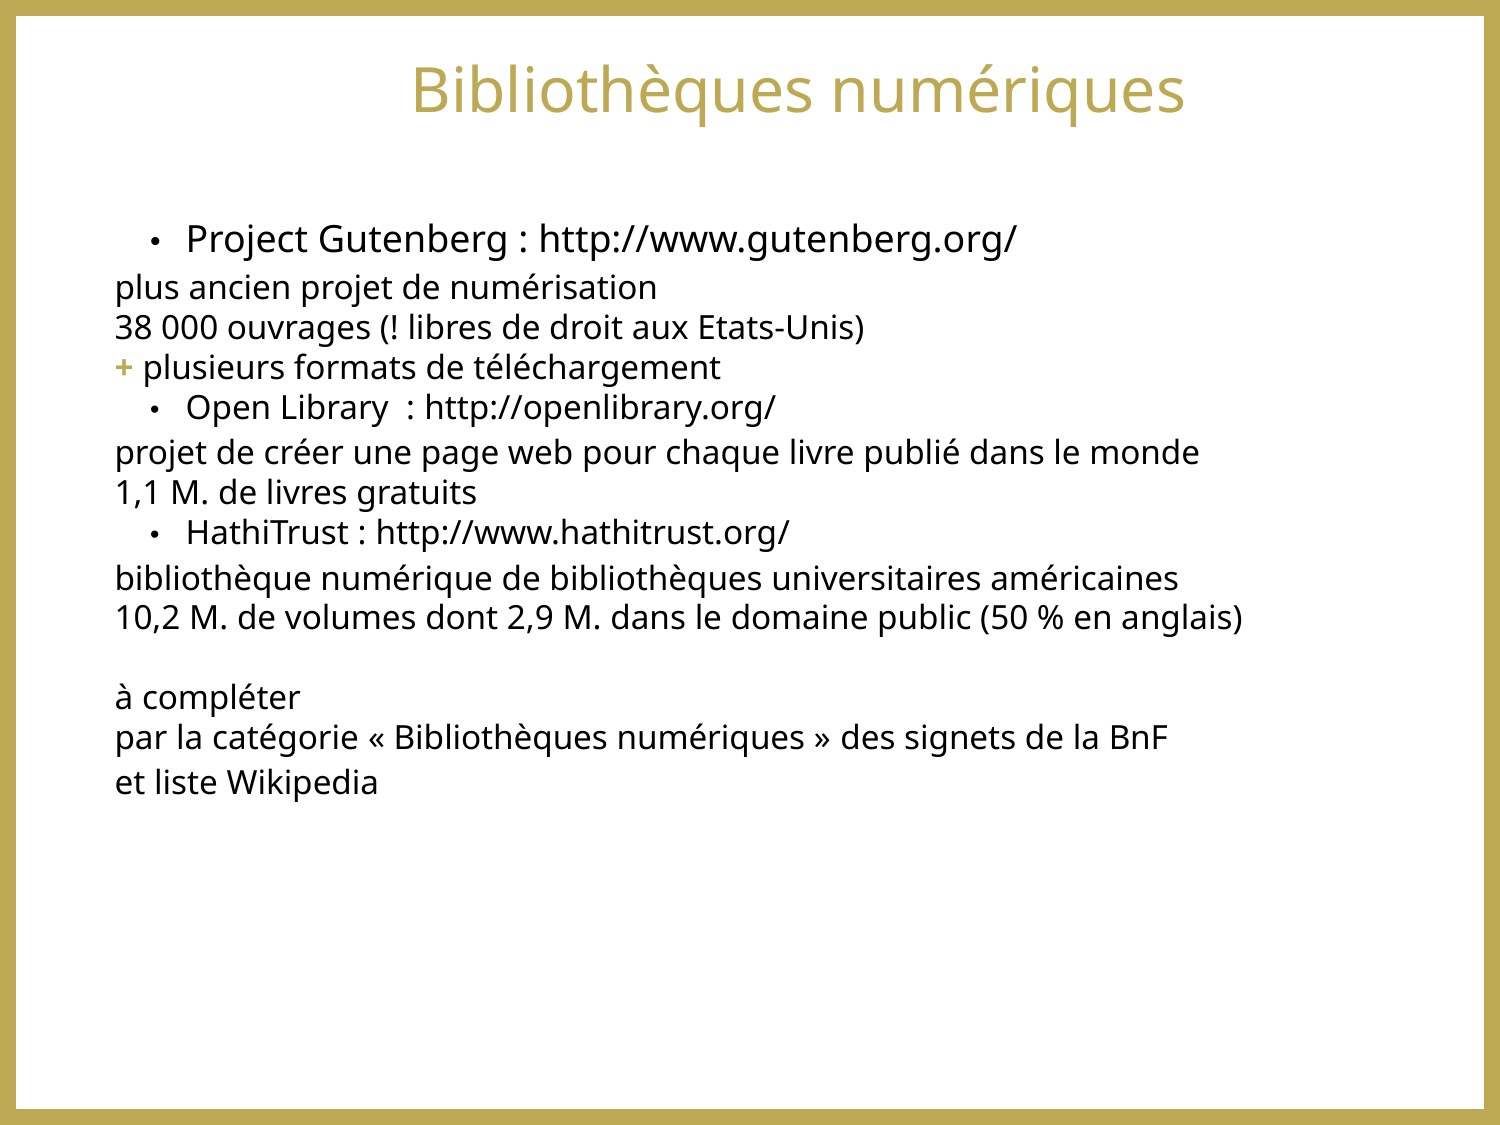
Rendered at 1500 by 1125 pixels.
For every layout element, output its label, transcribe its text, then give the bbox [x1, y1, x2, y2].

text_box Bibliothèques numériques [123, 42, 1474, 161]
text_box Project Gutenberg : http://www.gutenberg.org/ plus ancien projet de numérisation 38 000 ouvrages (! libres de droit aux Etats-Unis) + plusieurs formats de téléchargement Open Library : http://openlibrary.org/ projet de créer une page web pour chaque livre publié dans le monde 1,1 M. de livres gratuits HathiTrust : http://www.hathitrust.org/ bibliothèque numérique de bibliothèques universitaires américaines 10,2 M. de volumes dont 2,9 M. dans le domaine public (50 % en anglais) à compléter par la catégorie « Bibliothèques numériques » des signets de la BnF et liste Wikipedia [99, 208, 1425, 1071]
text_box [0, 0, 1500, 1125]
